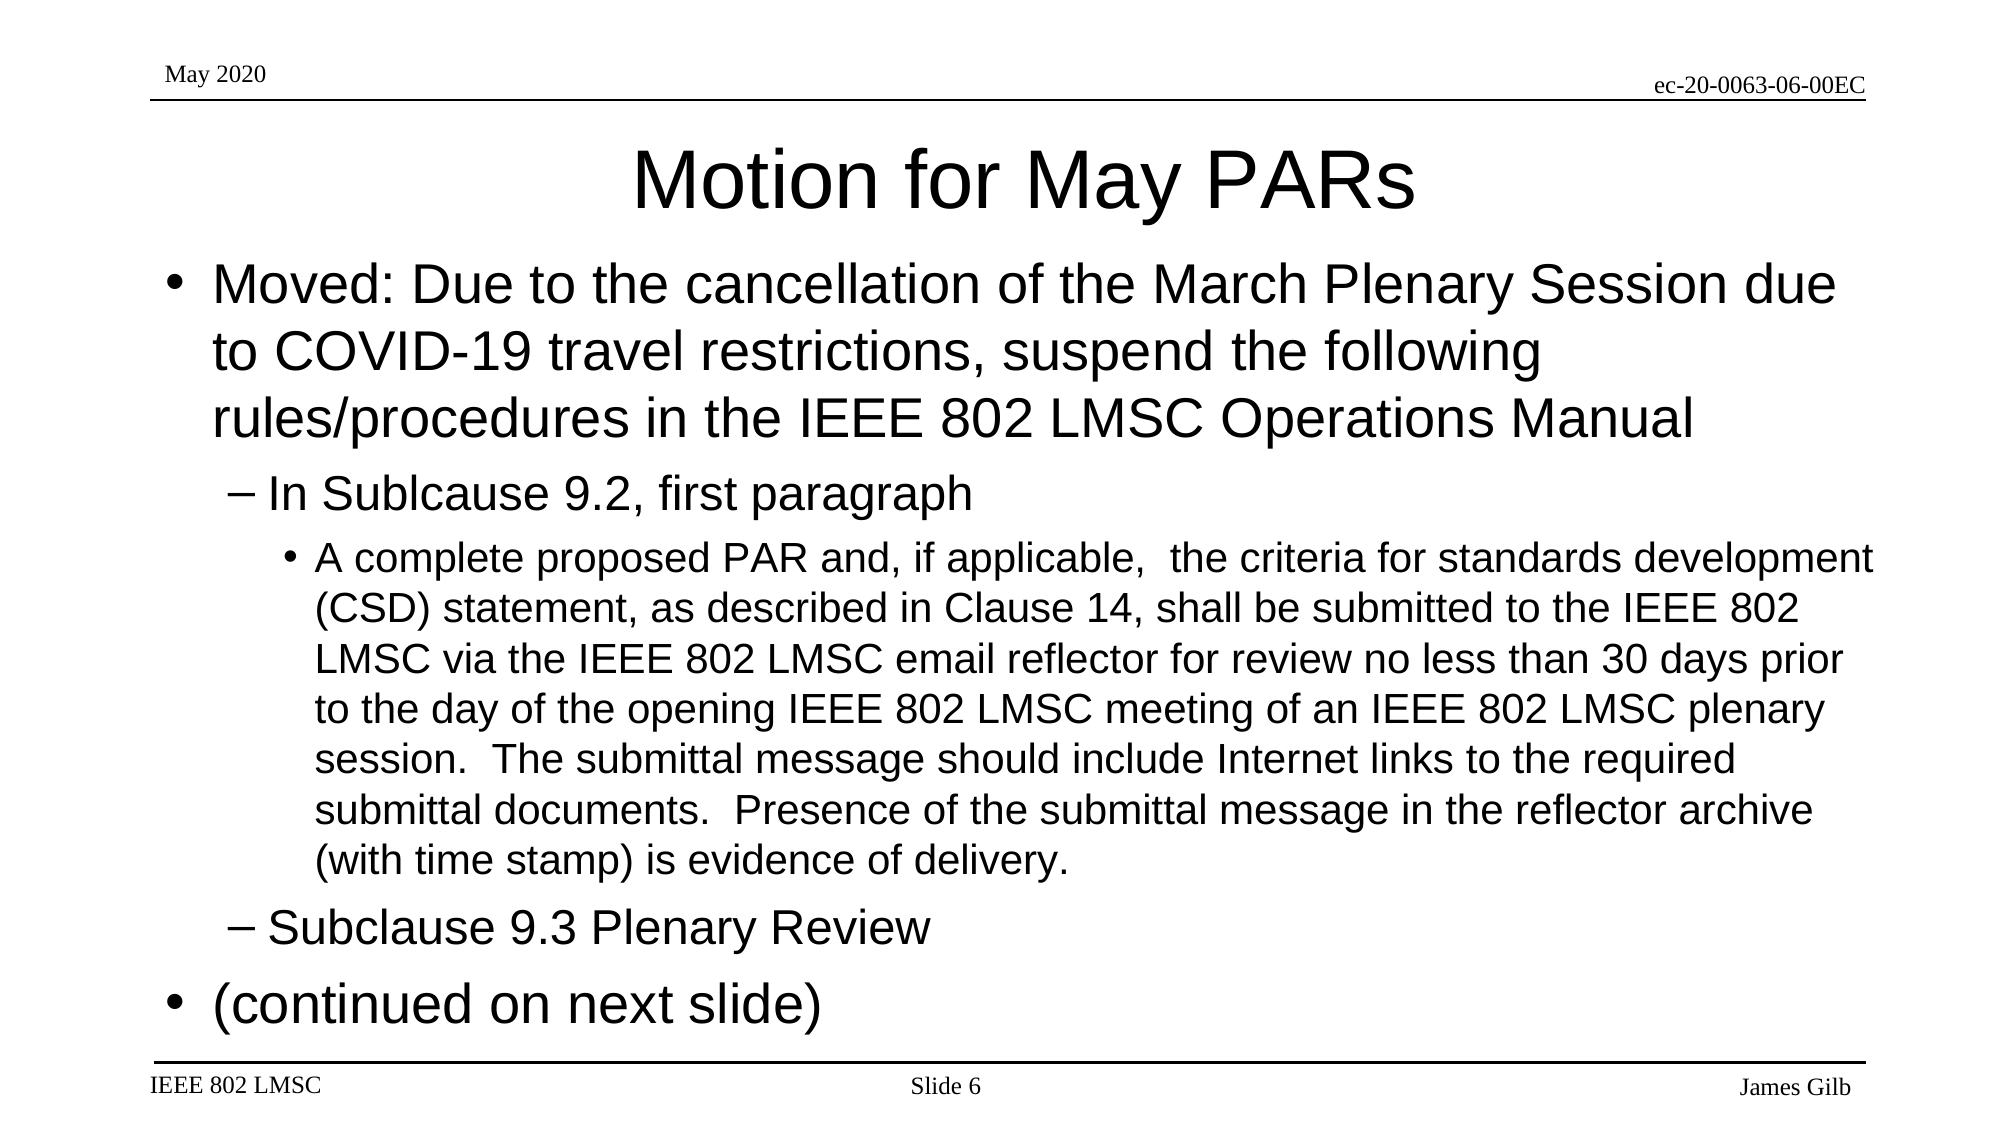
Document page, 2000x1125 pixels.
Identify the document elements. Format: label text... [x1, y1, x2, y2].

title Motion for May PARs [149, 112, 1900, 238]
list Moved: Due to the cancellation of the March Plenary Session due to COVID-19 travel restrictions, suspend the following rules/procedures in the IEEE 802 LMSC Operations Manual In Sublcause 9.2, first paragraph A complete proposed PAR and, if applicable, the criteria for standards development (CSD) statement, as described in Clause 14, shall be submitted to the IEEE 802 LMSC via the IEEE 802 LMSC email reflector for review no less than 30 days prior to the day of the opening IEEE 802 LMSC meeting of an IEEE 802 LMSC plenary session. The submittal message should include Internet links to the required submittal documents. Presence of the submittal message in the reflector archive (with time stamp) is evidence of delivery. Subclause 9.3 Plenary Review (continued on next slide) [149, 239, 1900, 1051]
